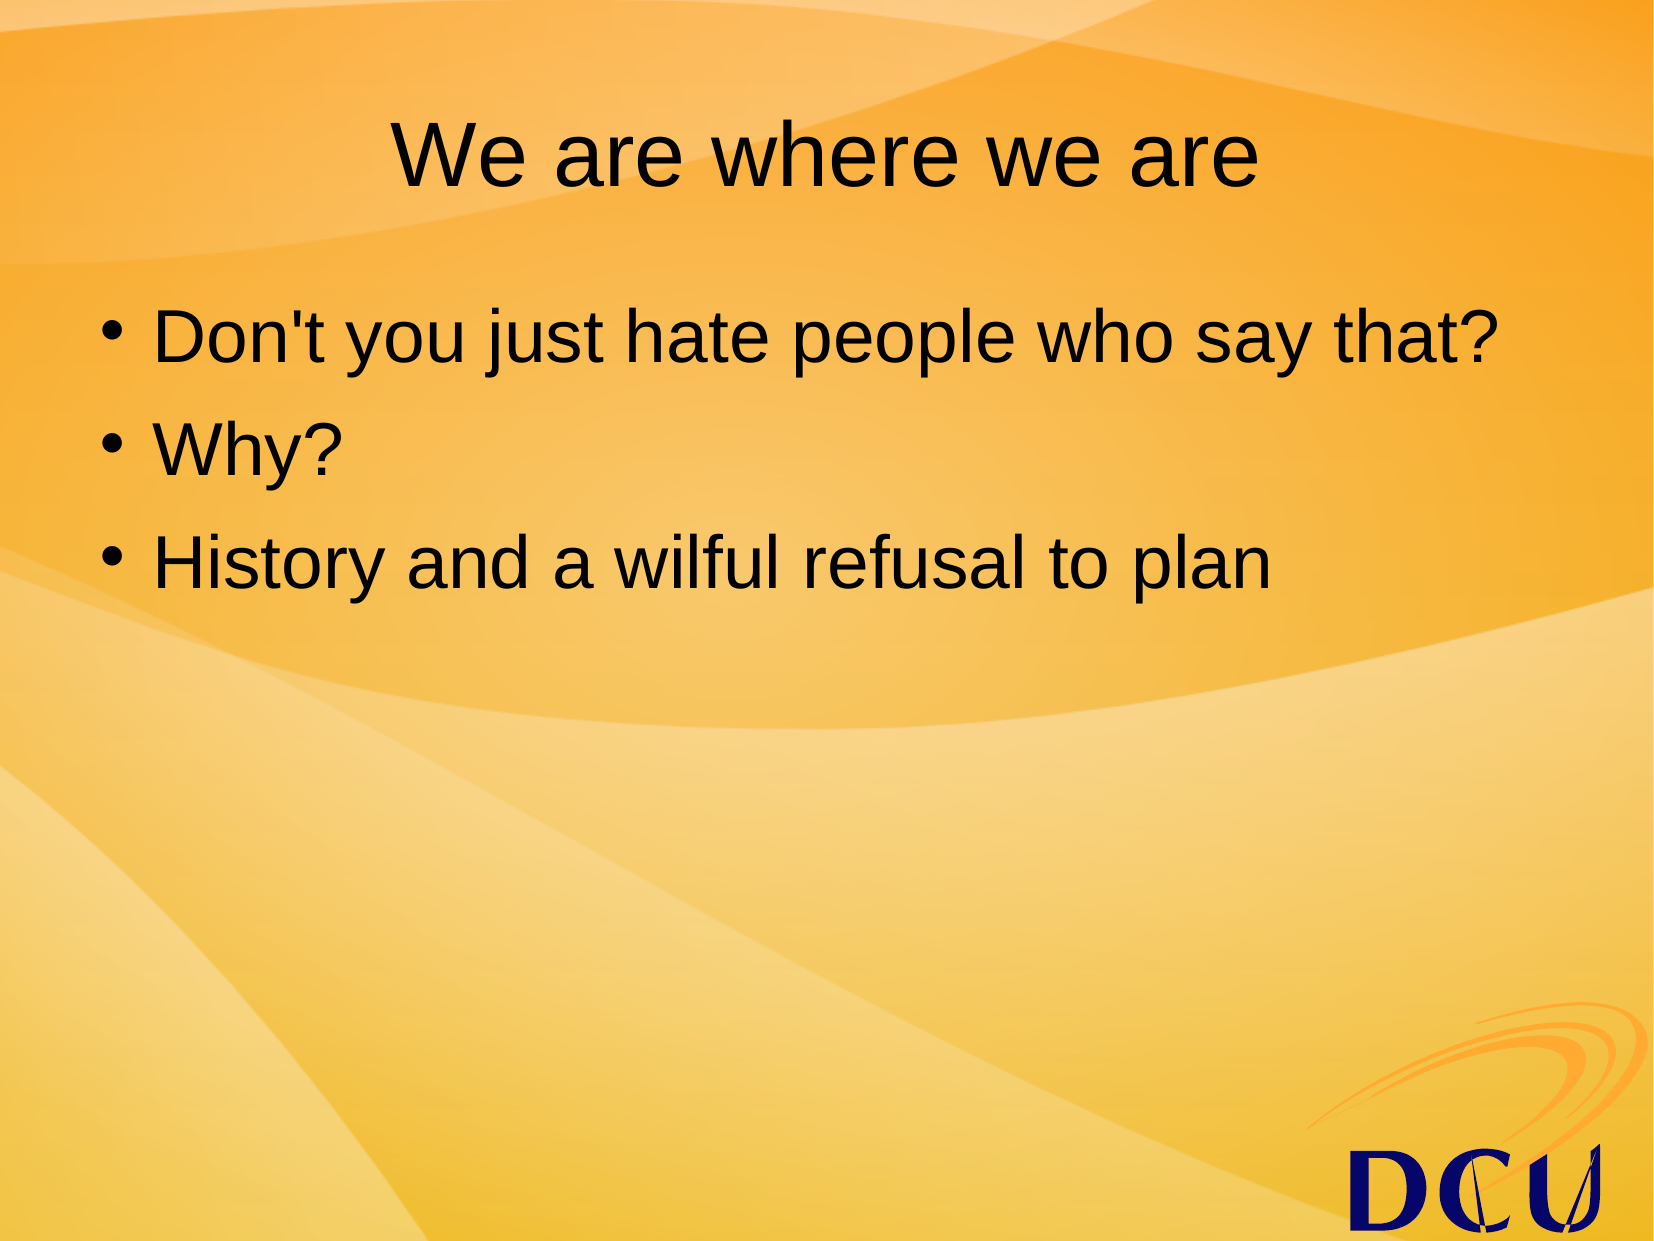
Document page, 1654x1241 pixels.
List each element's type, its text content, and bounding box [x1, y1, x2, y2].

list Don't you just hate people who say that? Why? History and a wilful refusal to plan [82, 290, 1571, 1109]
picture [0, 0, 1654, 1241]
title We are where we are [82, 49, 1571, 257]
